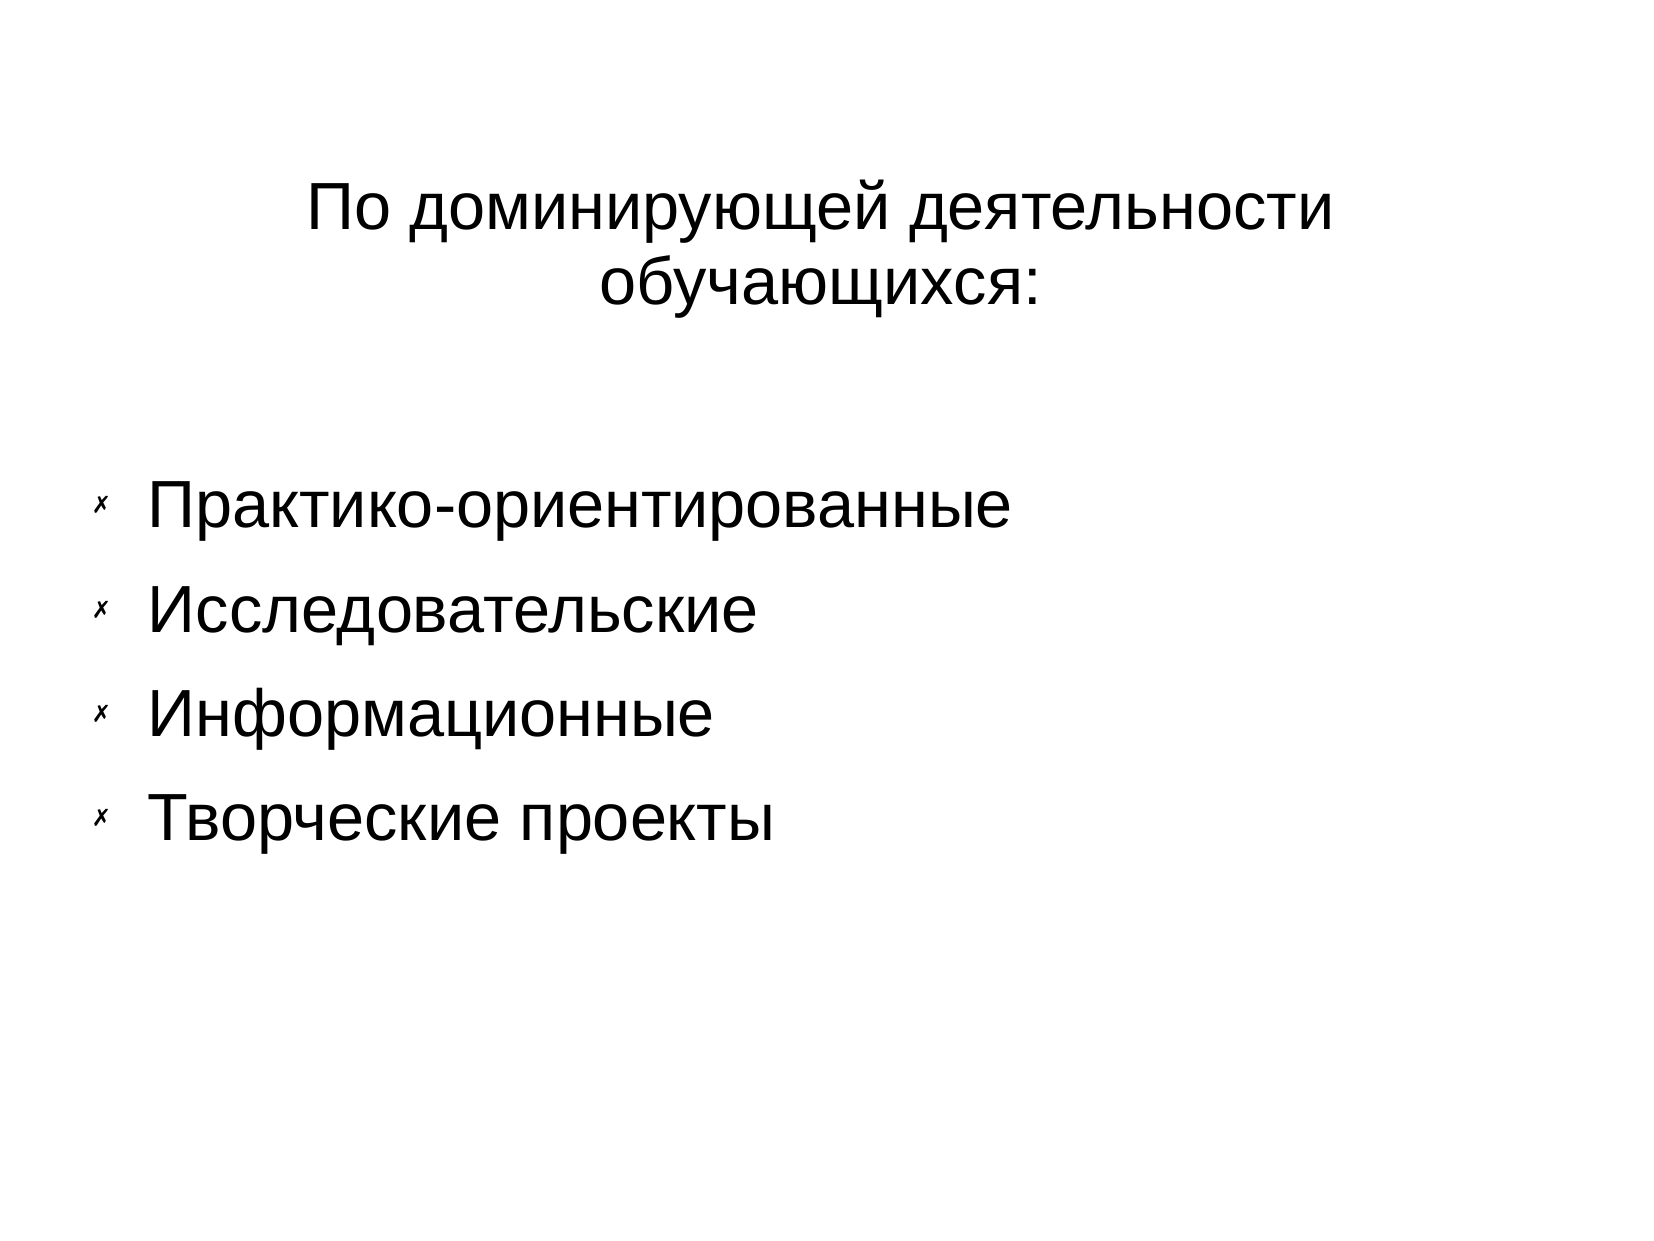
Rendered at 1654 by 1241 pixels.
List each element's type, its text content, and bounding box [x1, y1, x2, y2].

title По доминирующей деятельности обучающихся: [76, 147, 1565, 340]
list Практико-ориентированные Исследовательские Информационные Творческие проекты [76, 467, 1565, 857]
